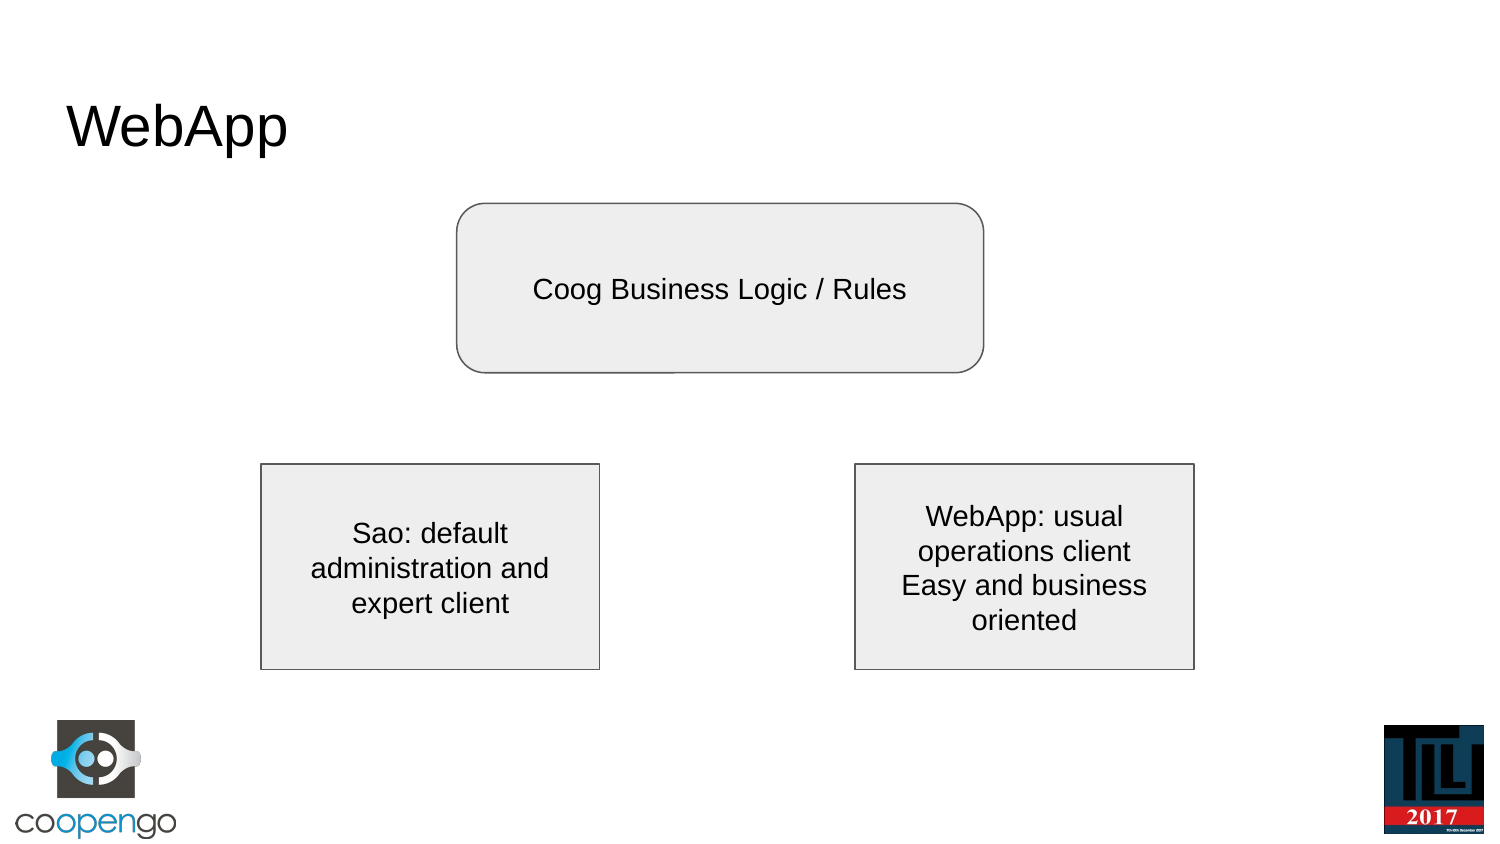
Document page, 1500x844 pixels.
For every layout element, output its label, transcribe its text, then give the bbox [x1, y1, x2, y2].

picture [81, 817, 94, 830]
text_box Sao: default administration and expert client [260, 464, 600, 670]
text_box Coog Business Logic / Rules [456, 203, 984, 373]
picture [1384, 725, 1484, 834]
text_box WebApp: usual operations client Easy and business oriented [855, 464, 1194, 670]
title WebApp [51, 72, 1449, 167]
picture [15, 720, 176, 839]
